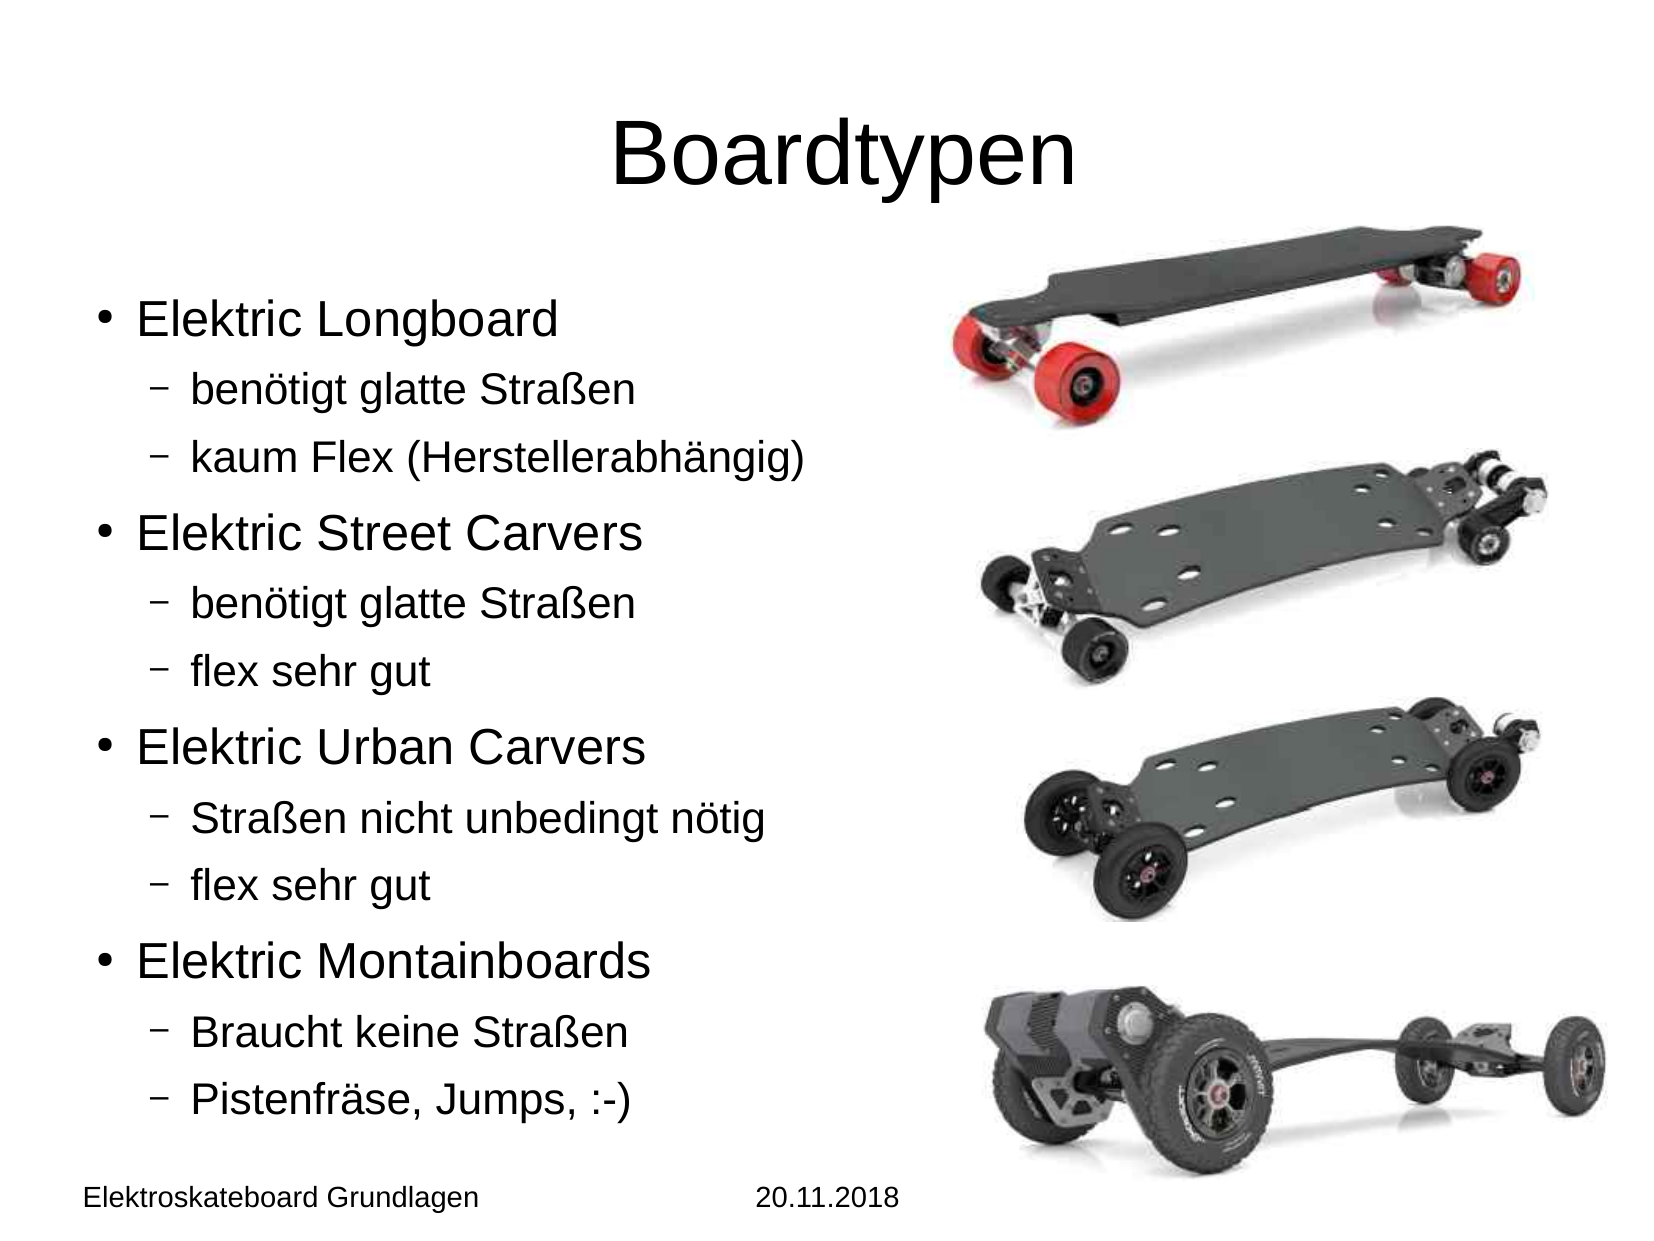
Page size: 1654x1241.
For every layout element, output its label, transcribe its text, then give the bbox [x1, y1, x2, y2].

picture [975, 448, 1549, 690]
picture [1015, 696, 1549, 922]
picture [944, 200, 1535, 440]
picture [980, 985, 1608, 1182]
list Elektric Longboard benötigt glatte Straßen kaum Flex (Herstellerabhängig) Elektric Street Carvers benötigt glatte Straßen flex sehr gut Elektric Urban Carvers Straßen nicht unbedingt nötig flex sehr gut Elektric Montainboards Braucht keine Straßen Pistenfräse, Jumps, :-) [82, 290, 1571, 1134]
title Boardtypen [82, 49, 1571, 257]
